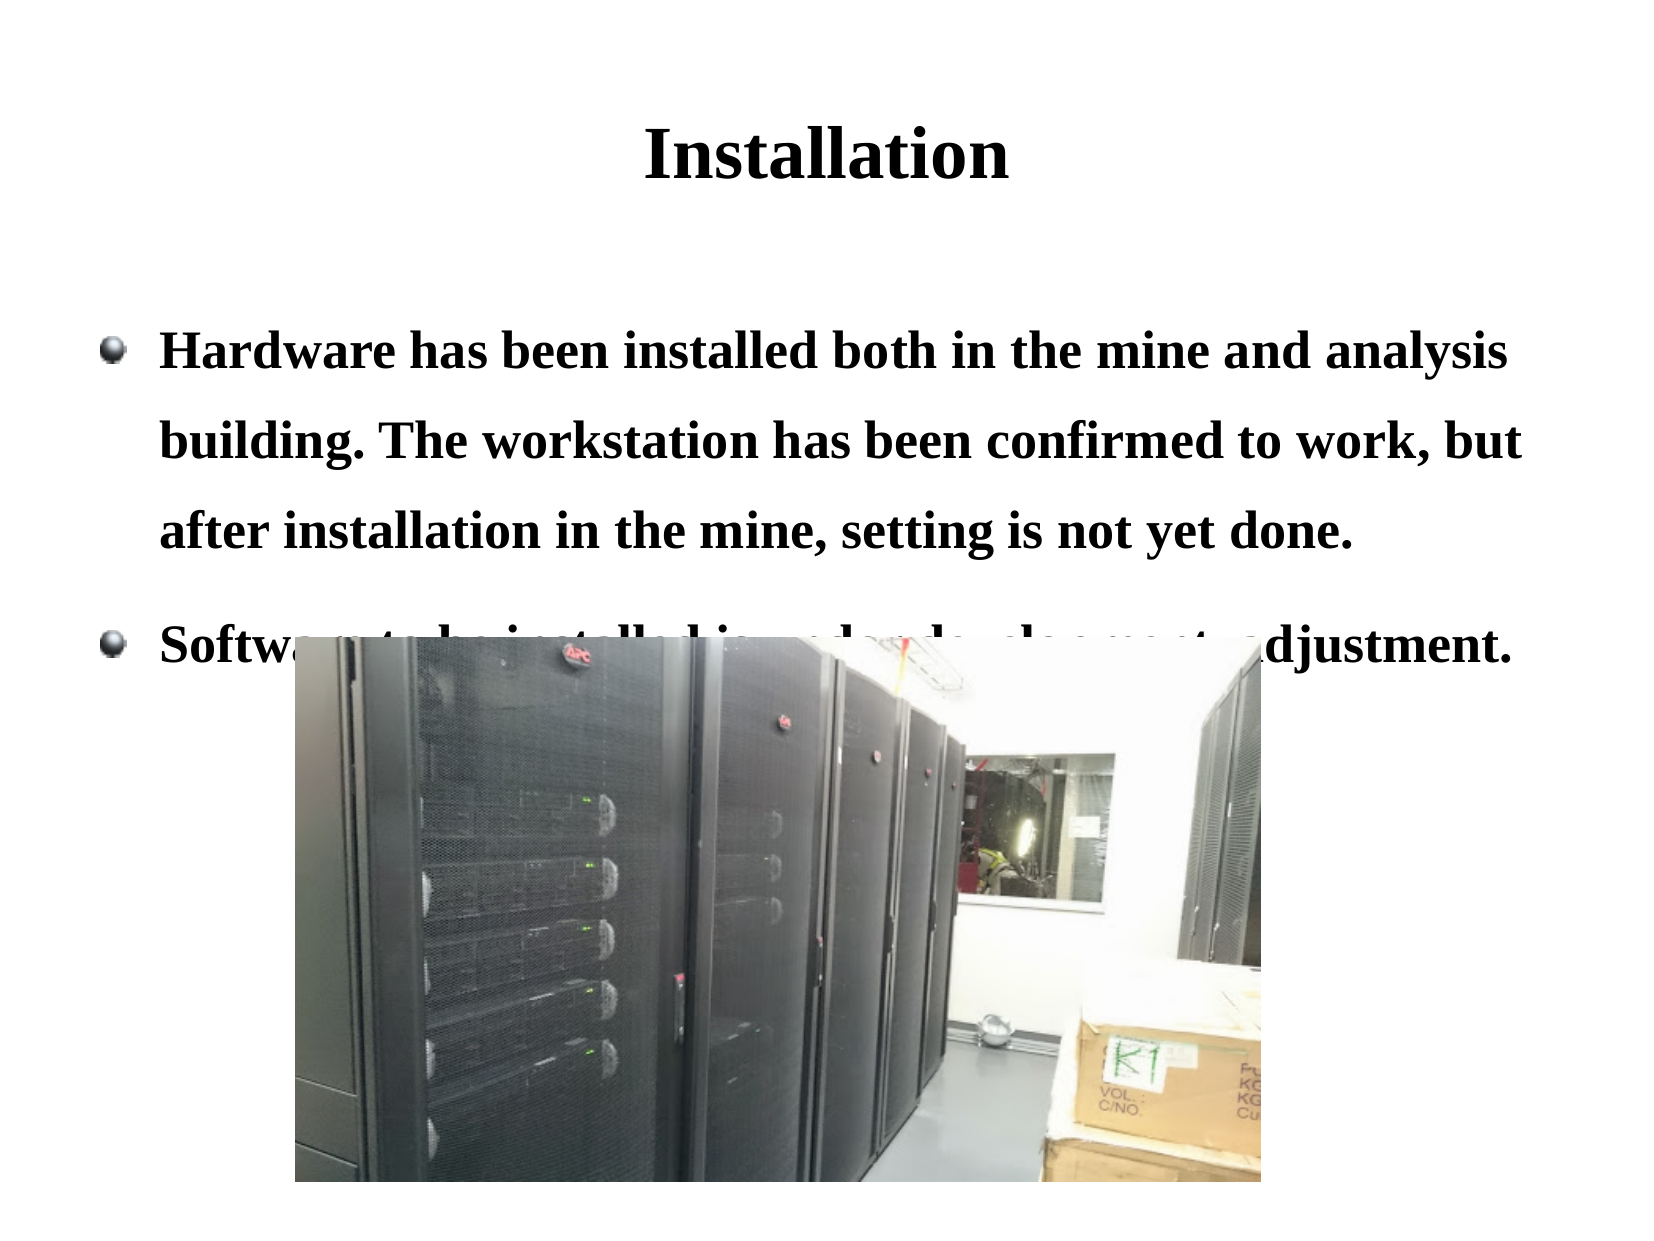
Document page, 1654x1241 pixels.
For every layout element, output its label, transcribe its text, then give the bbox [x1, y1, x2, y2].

picture [295, 637, 1261, 1182]
list Hardware has been installed both in the mine and analysis building. The workstation has been confirmed to work, but after installation in the mine, setting is not yet done. Software to be installed is under development, adjustment. [82, 290, 1571, 1010]
title Installation [82, 49, 1571, 257]
